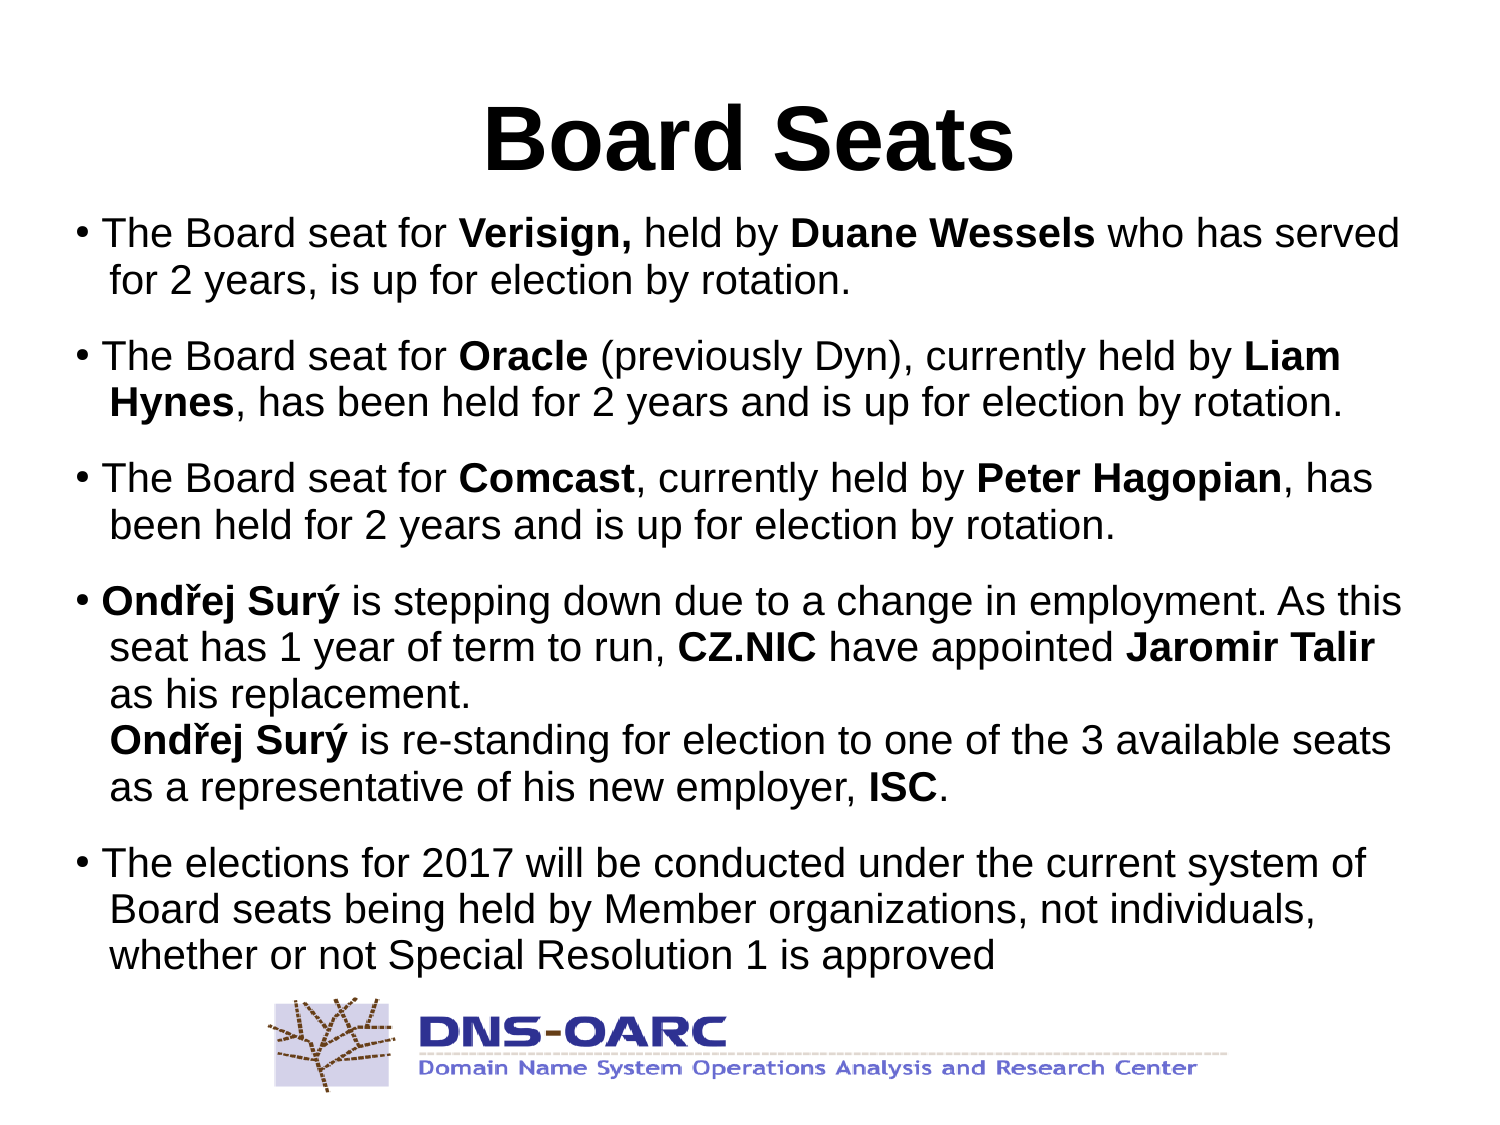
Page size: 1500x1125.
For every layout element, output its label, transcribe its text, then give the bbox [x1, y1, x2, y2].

title Board Seats [75, 44, 1425, 210]
picture [214, 991, 1259, 1099]
list The Board seat for Verisign, held by Duane Wessels who has served for 2 years, is up for election by rotation. The Board seat for Oracle (previously Dyn), currently held by Liam Hynes, has been held for 2 years and is up for election by rotation. The Board seat for Comcast, currently held by Peter Hagopian, has been held for 2 years and is up for election by rotation. Ondřej Surý is stepping down due to a change in employment. As this seat has 1 year of term to run, CZ.NIC have appointed Jaromir Talir as his replacement. Ondřej Surý is re-standing for election to one of the 3 available seats as a representative of his new employer, ISC. The elections for 2017 will be conducted under the current system of Board seats being held by Member organizations, not individuals, whether or not Special Resolution 1 is approved [75, 210, 1425, 863]
